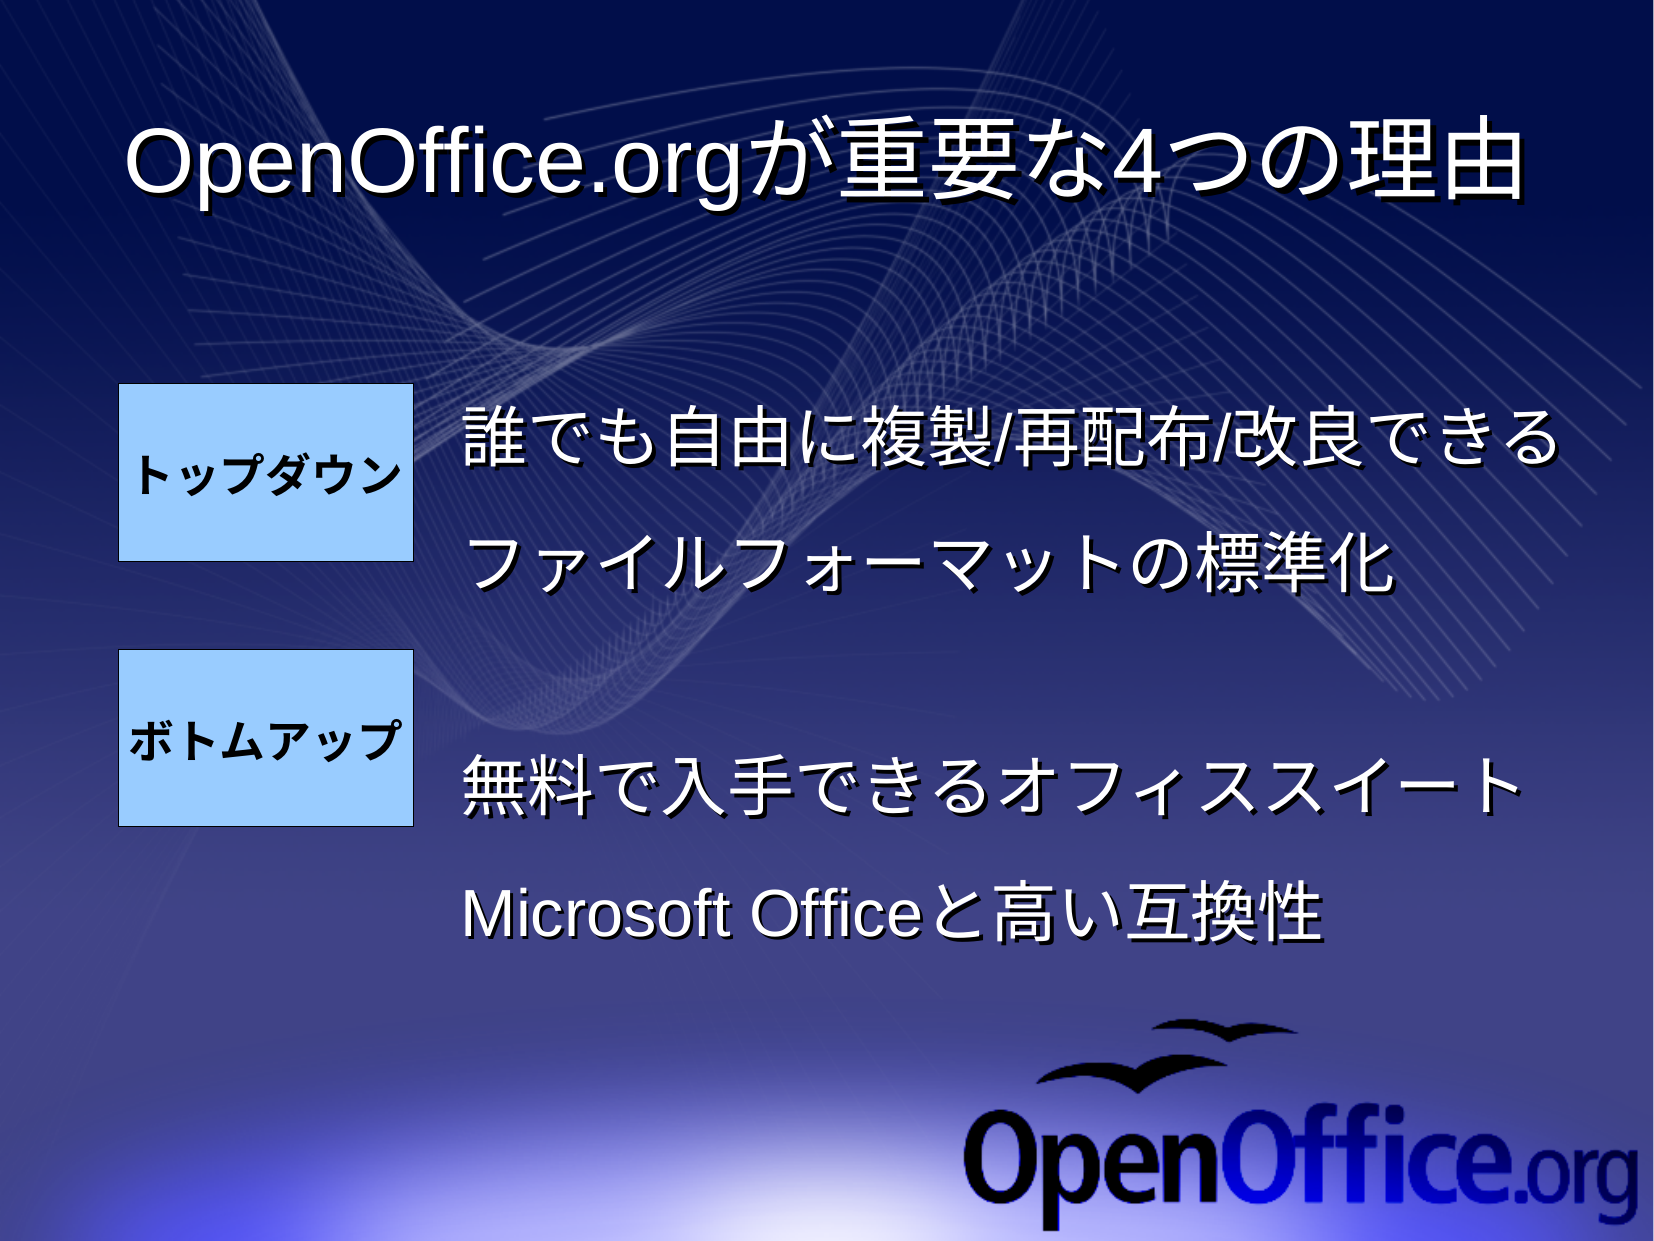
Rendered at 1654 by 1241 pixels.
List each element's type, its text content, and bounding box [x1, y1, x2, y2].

text_box ボトムアップ [118, 649, 414, 827]
title OpenOffice.orgが重要な4つの理由 [82, 49, 1571, 257]
picture [0, 0, 1654, 1241]
list 誰でも自由に複製/再配布/改良できる ファイルフォーマットの標準化 無料で入手できるオフィススイート Microsoft Officeと高い互換性 [442, 383, 1595, 823]
text_box トップダウン [118, 383, 414, 562]
